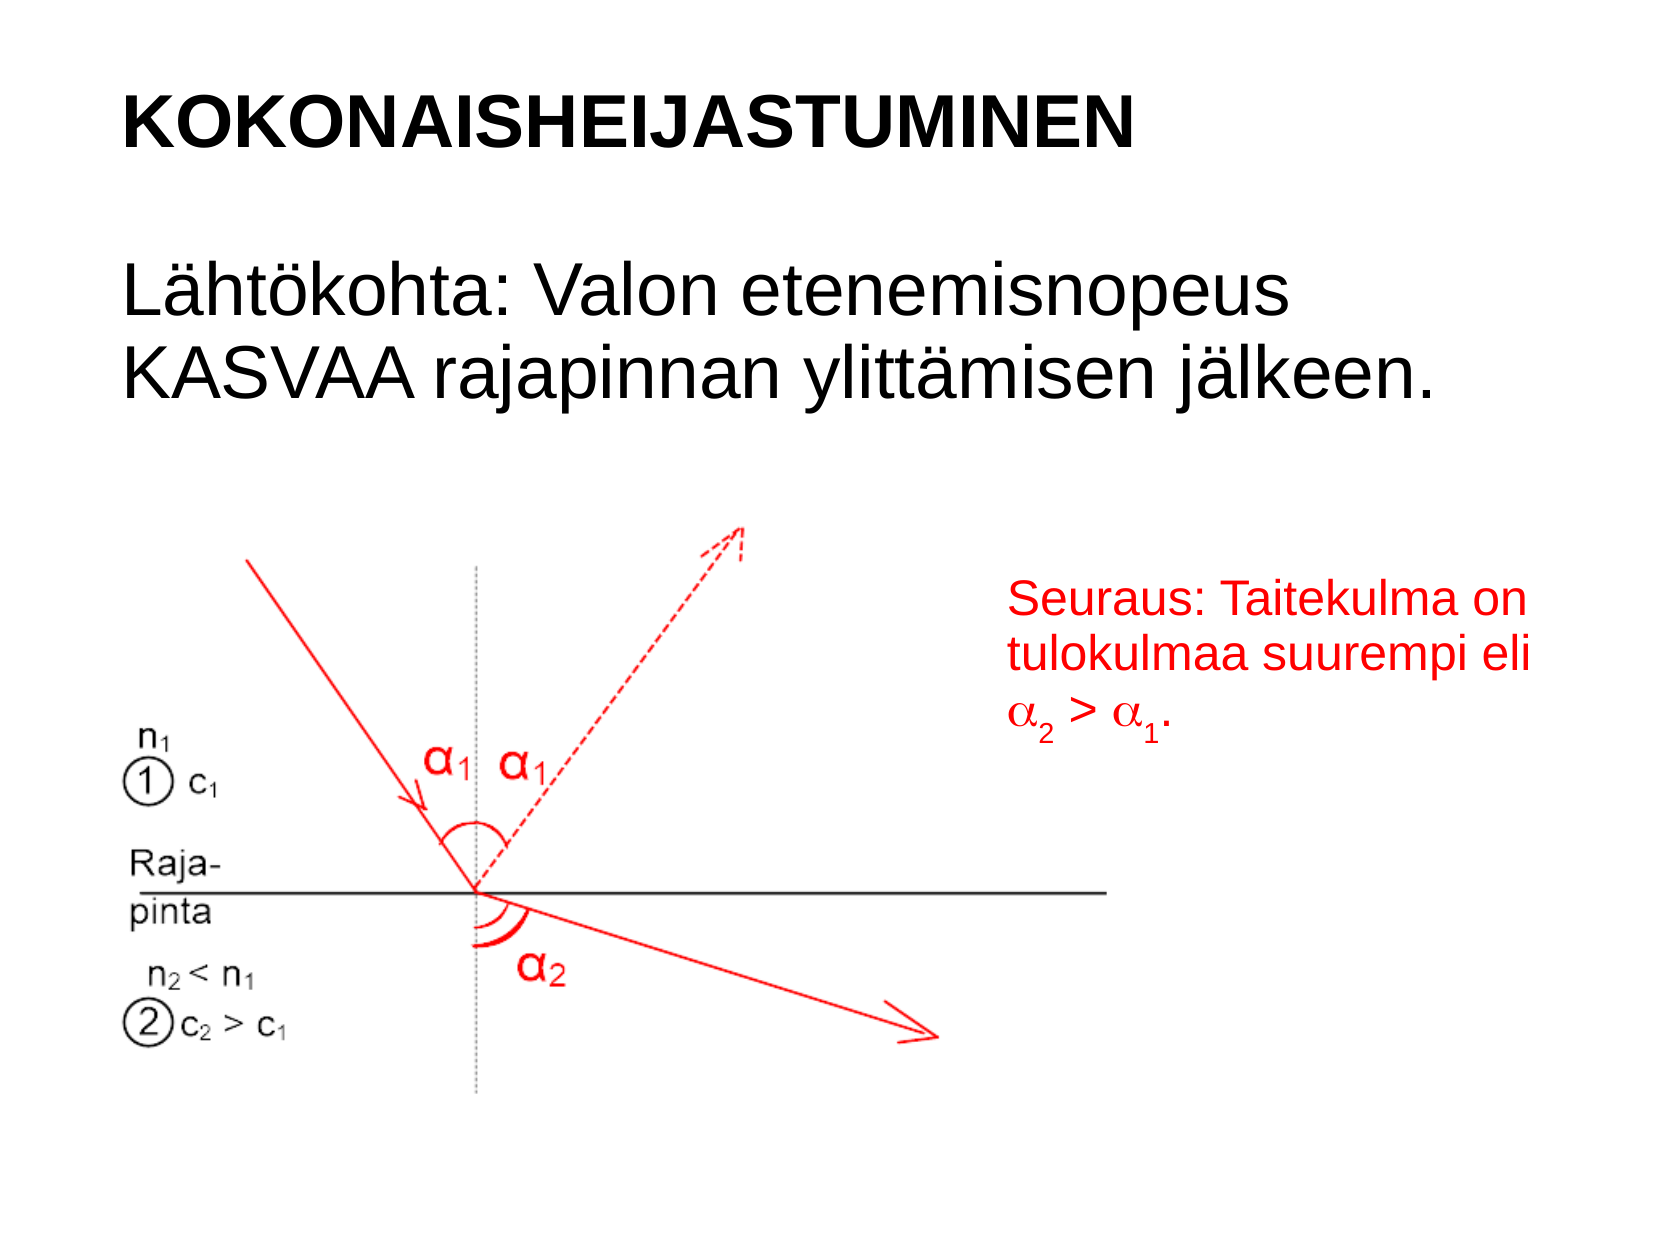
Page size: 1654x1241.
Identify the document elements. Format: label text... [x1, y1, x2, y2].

picture [59, 490, 1107, 1111]
text_box Seuraus: Taitekulma on tulokulmaa suurempi eli a2 > a1. [992, 562, 1619, 780]
text_box KOKONAISHEIJASTUMINEN Lähtökohta: Valon etenemisnopeus KASVAA rajapinnan ylittämisen jälkeen. [106, 71, 1512, 426]
